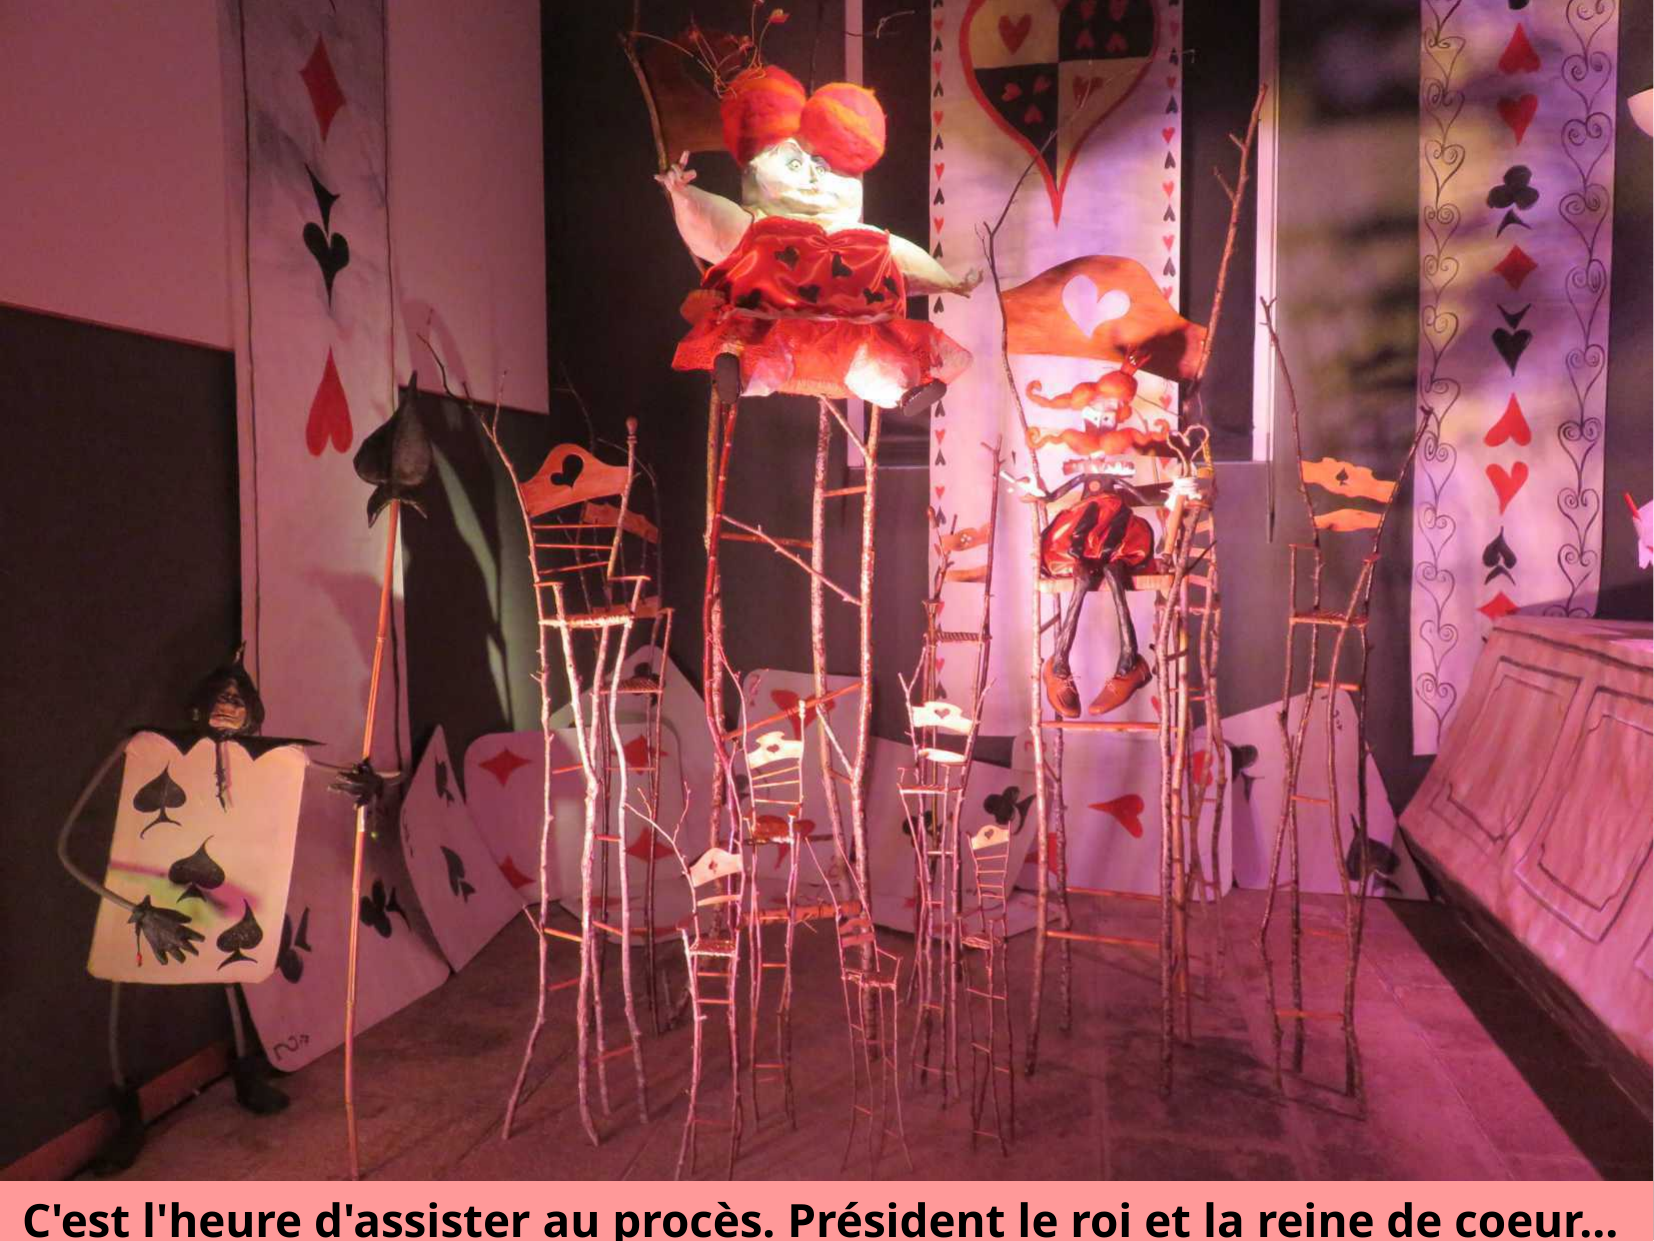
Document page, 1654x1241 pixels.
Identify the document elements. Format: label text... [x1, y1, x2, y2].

picture [0, 0, 1654, 1181]
text_box C'est l'heure d'assister au procès. Président le roi et la reine de coeur... [0, 1181, 1654, 1241]
